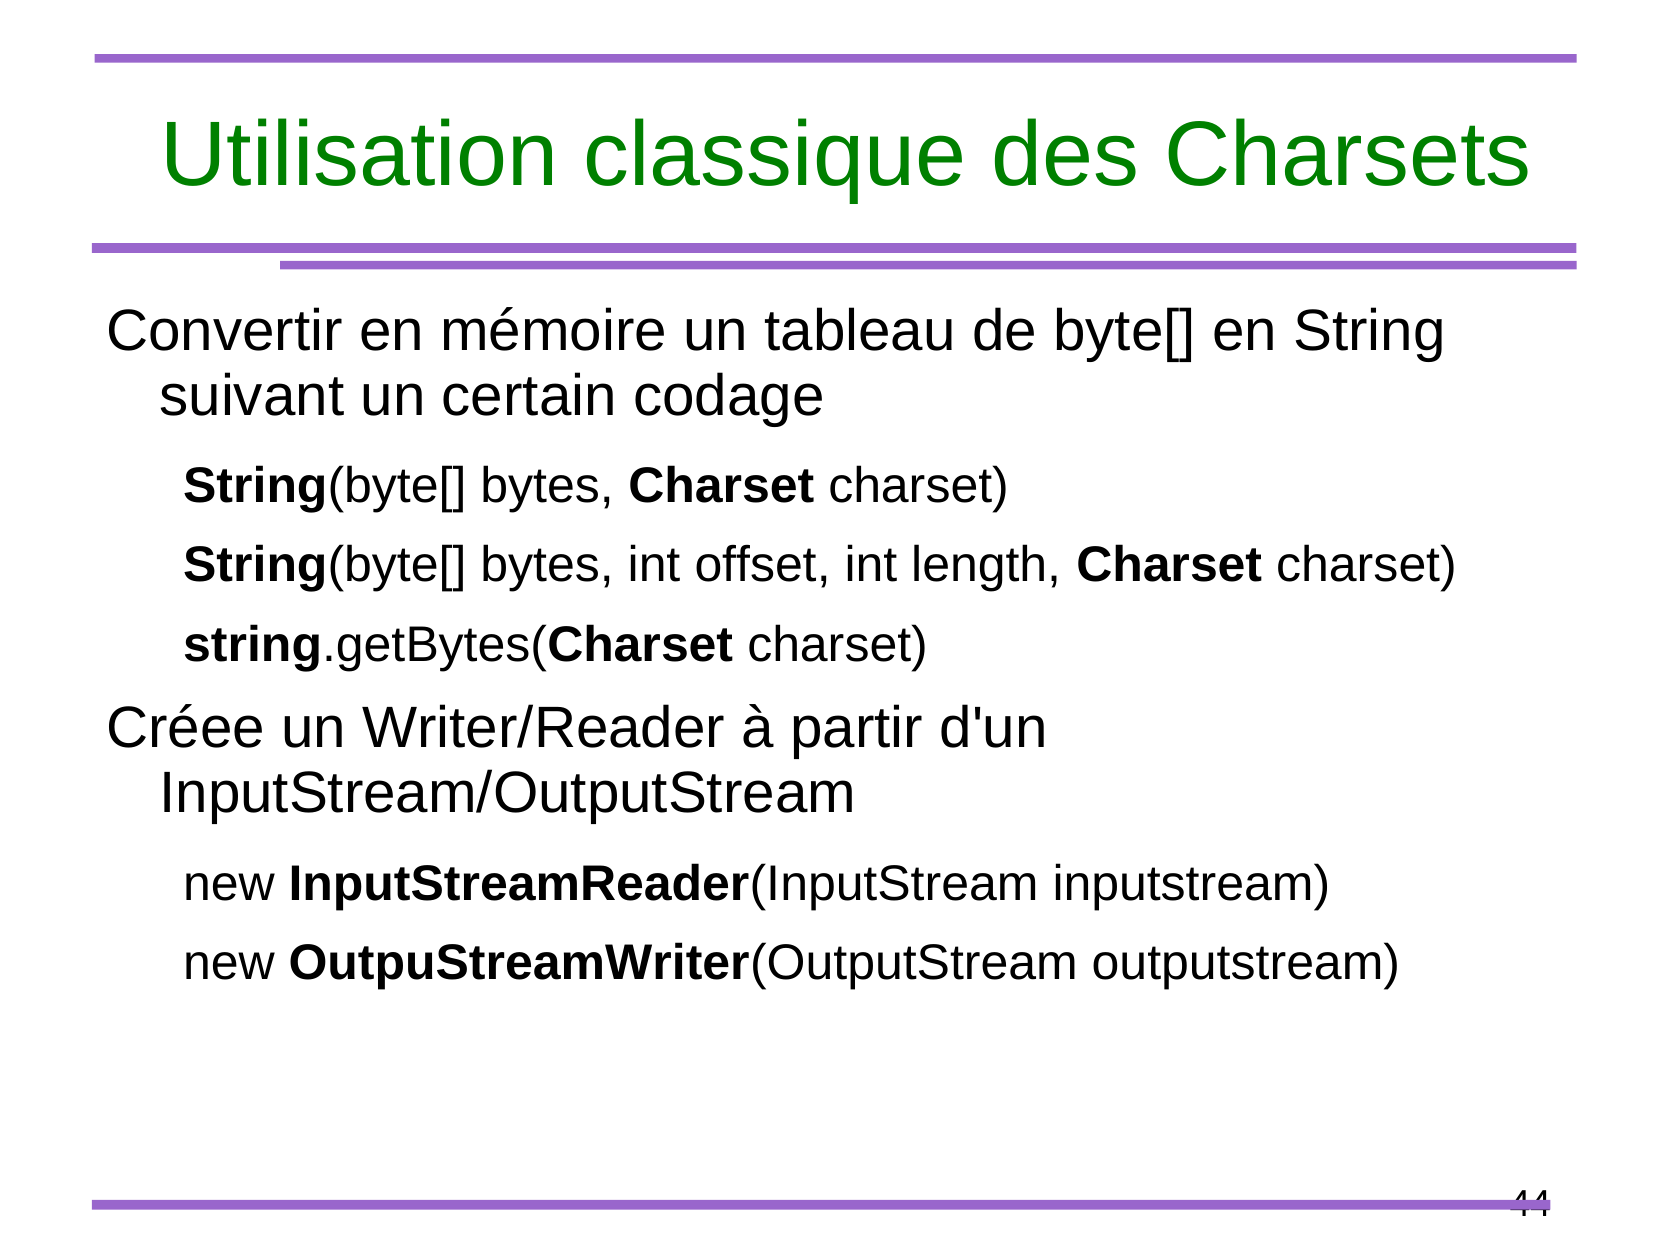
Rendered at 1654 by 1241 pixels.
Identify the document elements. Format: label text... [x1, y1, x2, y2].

title Utilisation classique des Charsets [121, 49, 1534, 257]
list Convertir en mémoire un tableau de byte[] en String suivant un certain codage String(byte[] bytes, Charset charset) String(byte[] bytes, int offset, int length, Charset charset) string.getBytes(Charset charset) Créee un Writer/Reader à partir d'un InputStream/OutputStream new InputStreamReader(InputStream inputstream) new OutpuStreamWriter(OutputStream outputstream) [88, 297, 1565, 1175]
